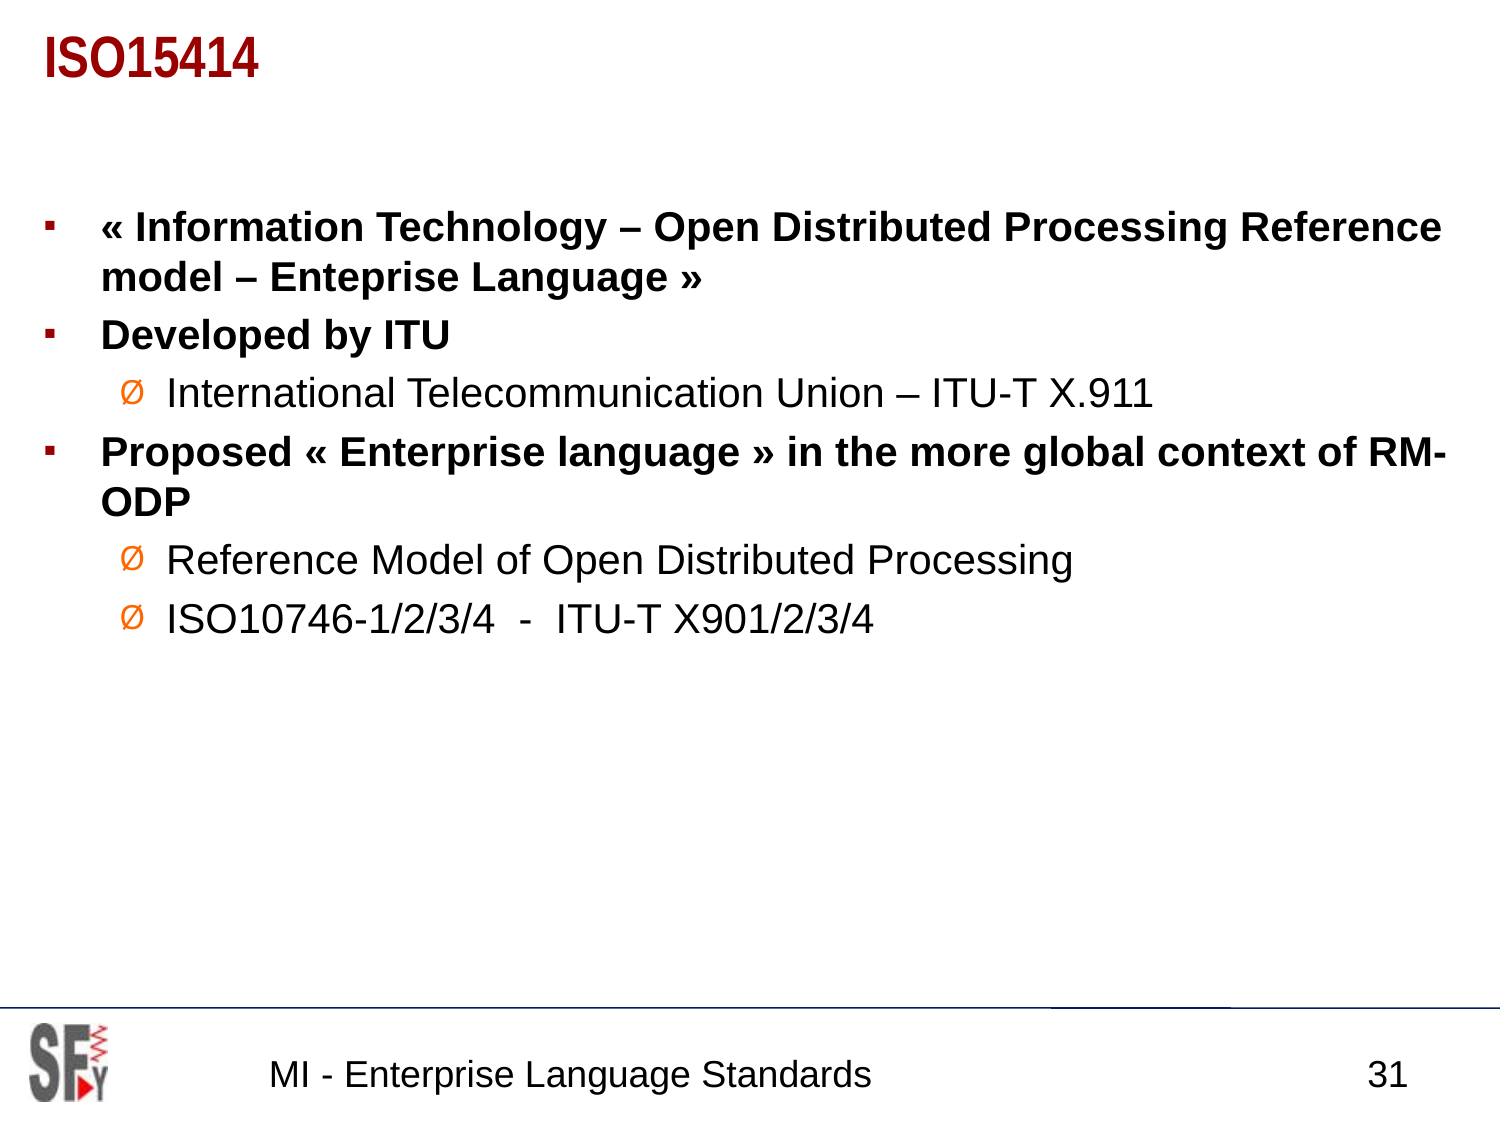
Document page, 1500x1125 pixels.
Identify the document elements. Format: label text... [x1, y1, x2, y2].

list « Information Technology – Open Distributed Processing Reference model – Enteprise Language » Developed by ITU International Telecommunication Union – ITU-T X.911 Proposed « Enterprise language » in the more global context of RM-ODP Reference Model of Open Distributed Processing ISO10746-1/2/3/4 - ITU-T X901/2/3/4 [29, 184, 1471, 988]
title ISO15414 [29, 12, 1471, 138]
picture [29, 1023, 108, 1102]
footer MI - Enterprise Language Standards [253, 1034, 1336, 1103]
slide_number <numéro> [1352, 1034, 1490, 1103]
